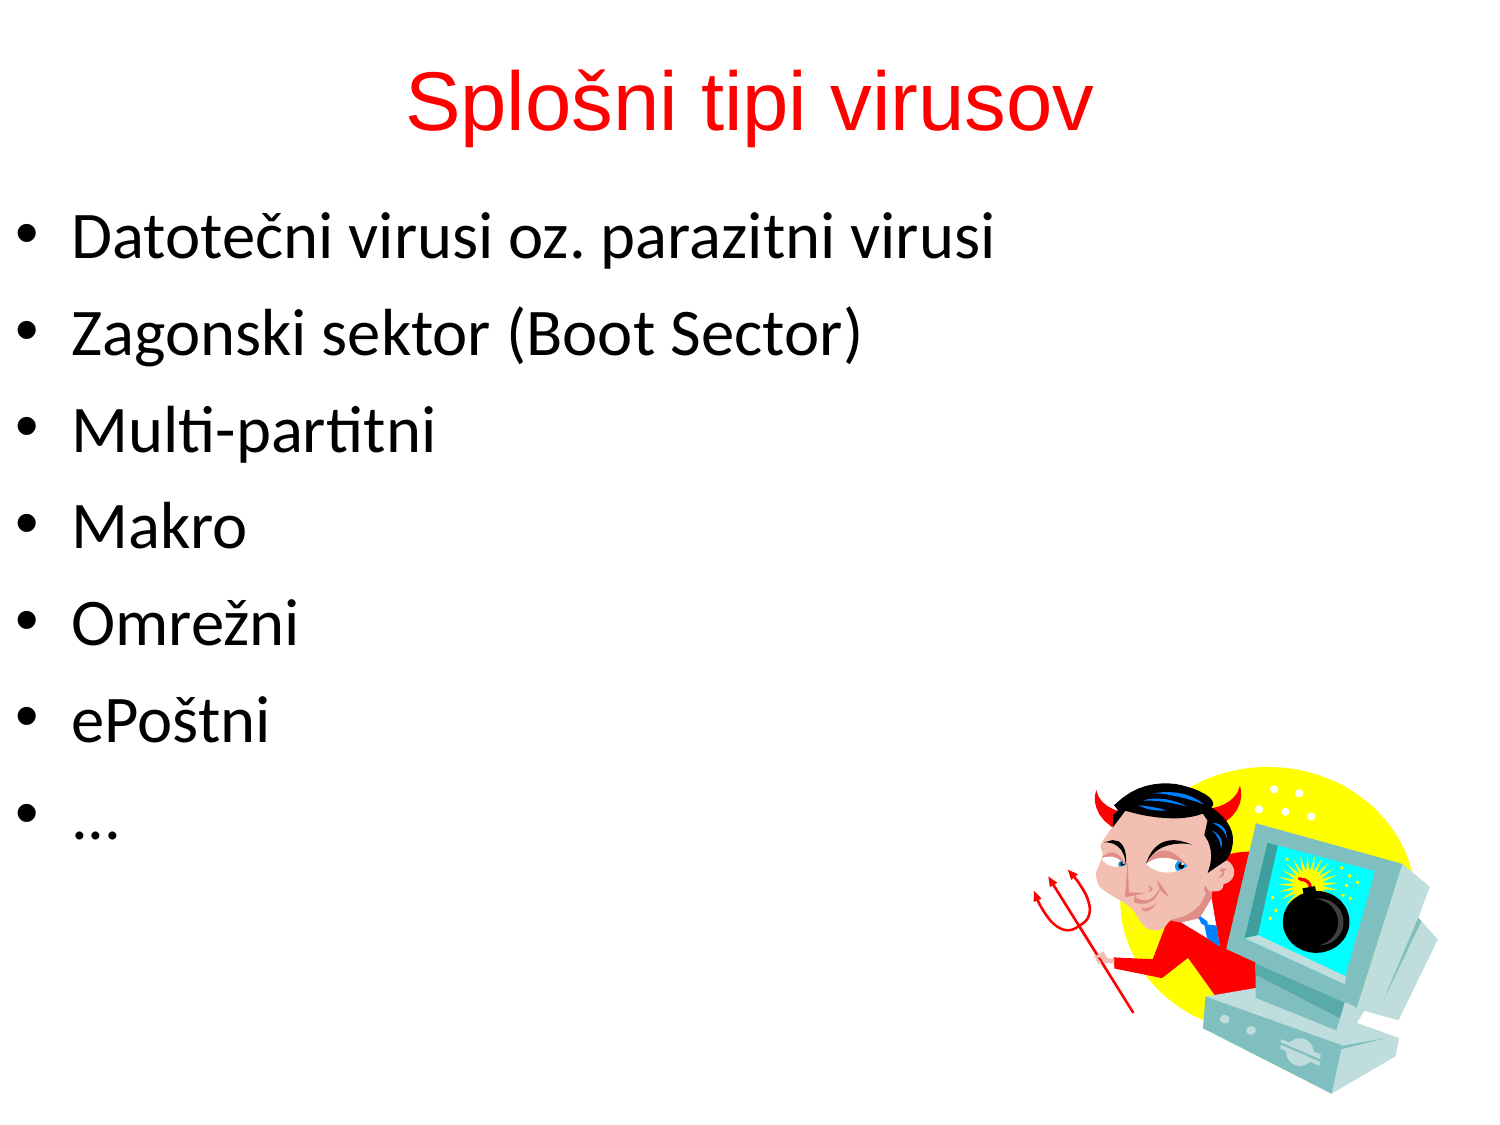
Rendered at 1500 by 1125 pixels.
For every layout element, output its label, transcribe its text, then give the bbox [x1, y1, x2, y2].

list Datotečni virusi oz. parazitni virusi Zagonski sektor (Boot Sector) Multi-partitni Makro Omrežni ePoštni ... [0, 184, 1351, 928]
picture [1033, 763, 1438, 1094]
title Splošni tipi virusov [75, 39, 1426, 156]
